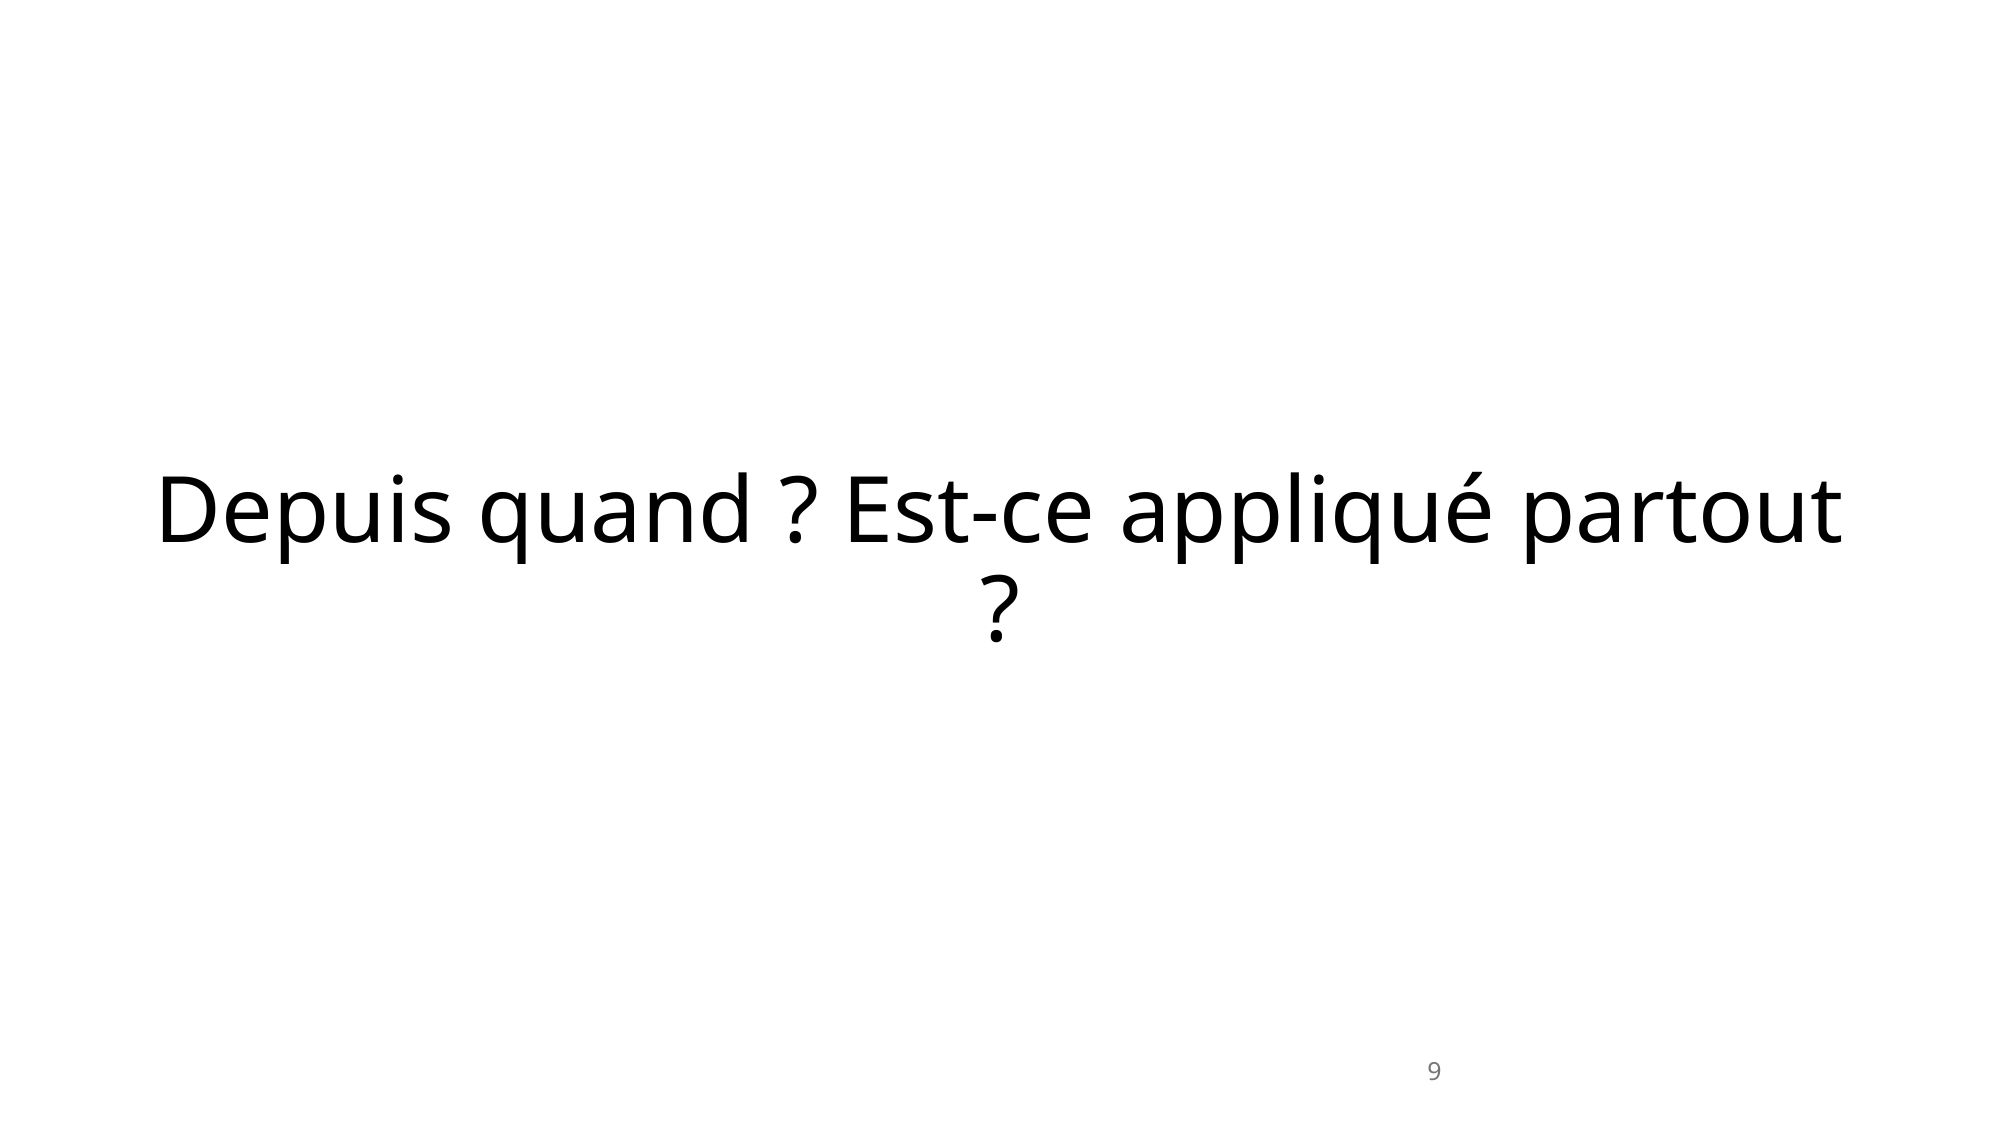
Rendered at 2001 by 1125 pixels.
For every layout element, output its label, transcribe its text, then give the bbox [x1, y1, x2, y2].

slide_number 9 [1412, 1042, 1863, 1103]
title Depuis quand ? Est-ce appliqué partout ? [137, 453, 1863, 672]
